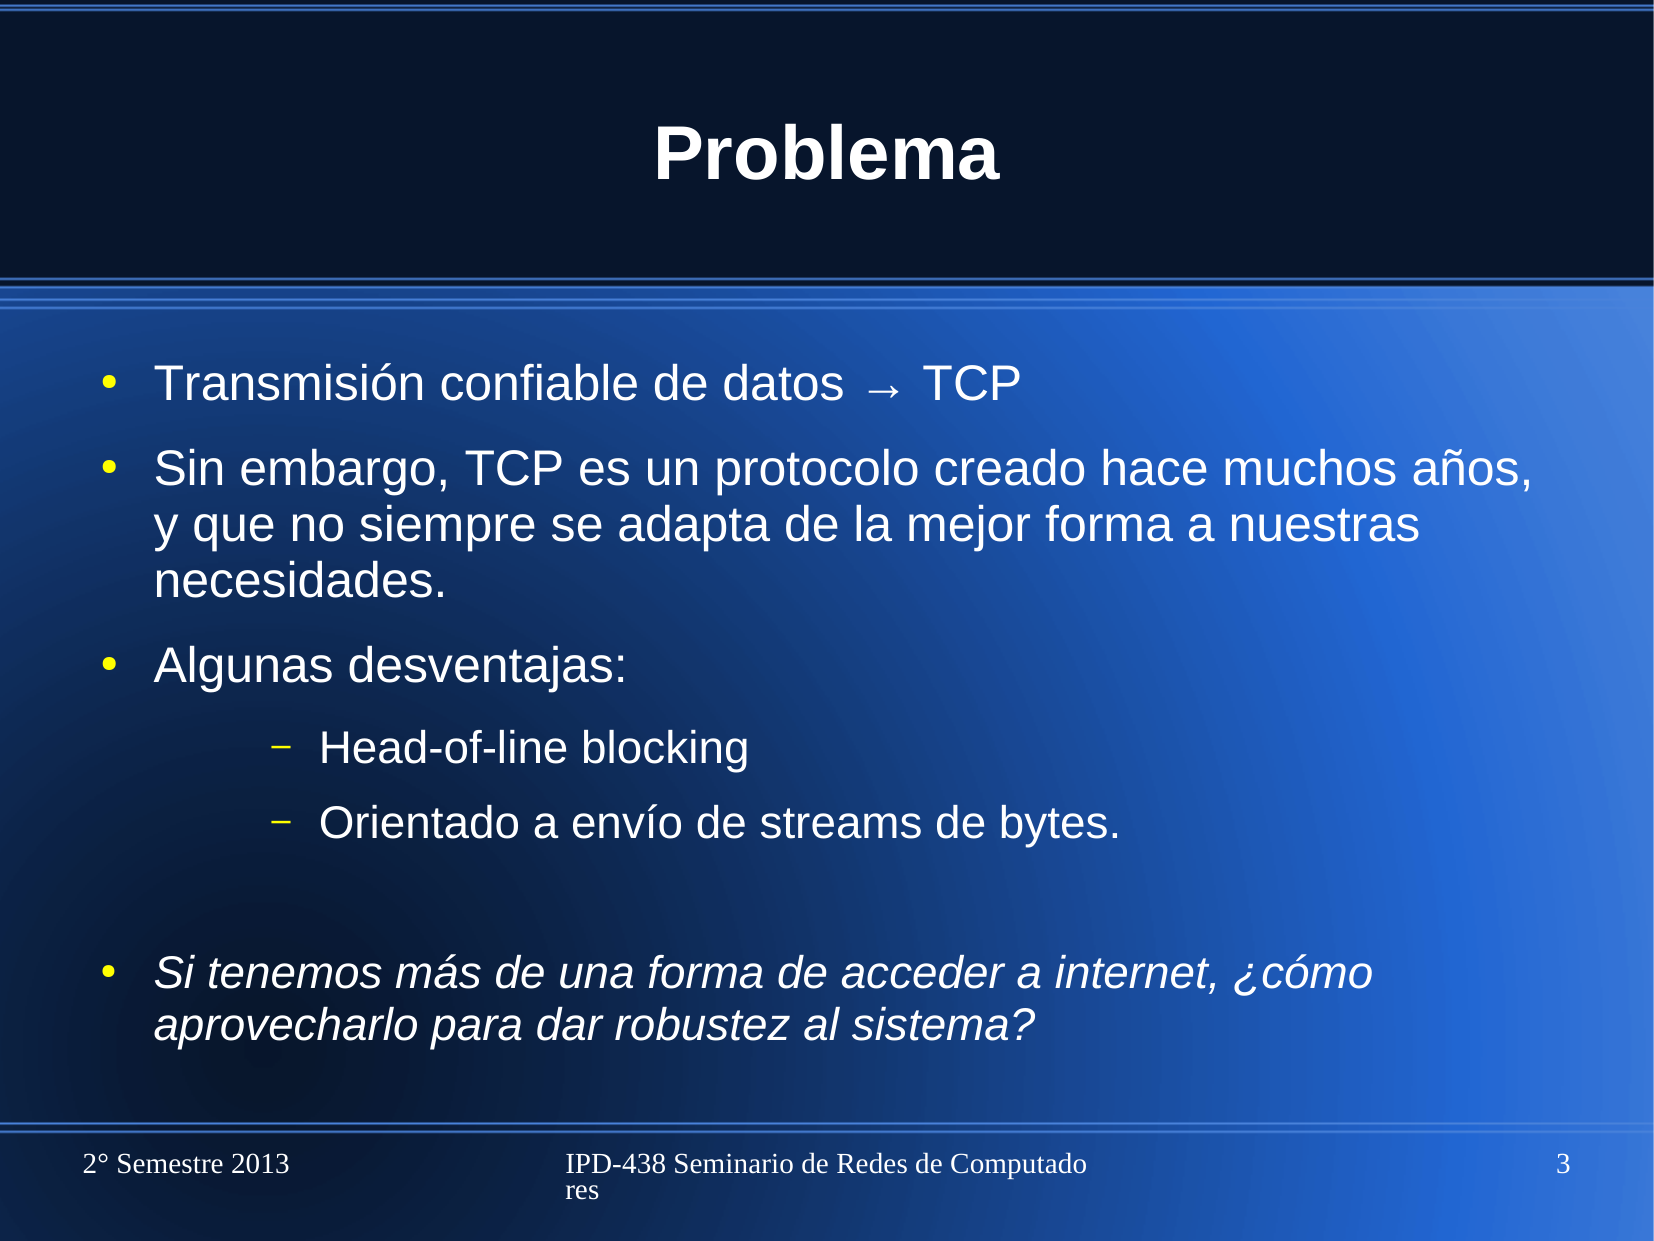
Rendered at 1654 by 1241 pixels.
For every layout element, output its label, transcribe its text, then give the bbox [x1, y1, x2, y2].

list Transmisión confiable de datos → TCP Sin embargo, TCP es un protocolo creado hace muchos años, y que no siempre se adapta de la mejor forma a nuestras necesidades. Algunas desventajas: Head-of-line blocking Orientado a envío de streams de bytes. Si tenemos más de una forma de acceder a internet, ¿cómo aprovecharlo para dar robustez al sistema? [82, 355, 1571, 1075]
picture [0, 0, 1654, 1241]
title Problema [82, 49, 1571, 257]
